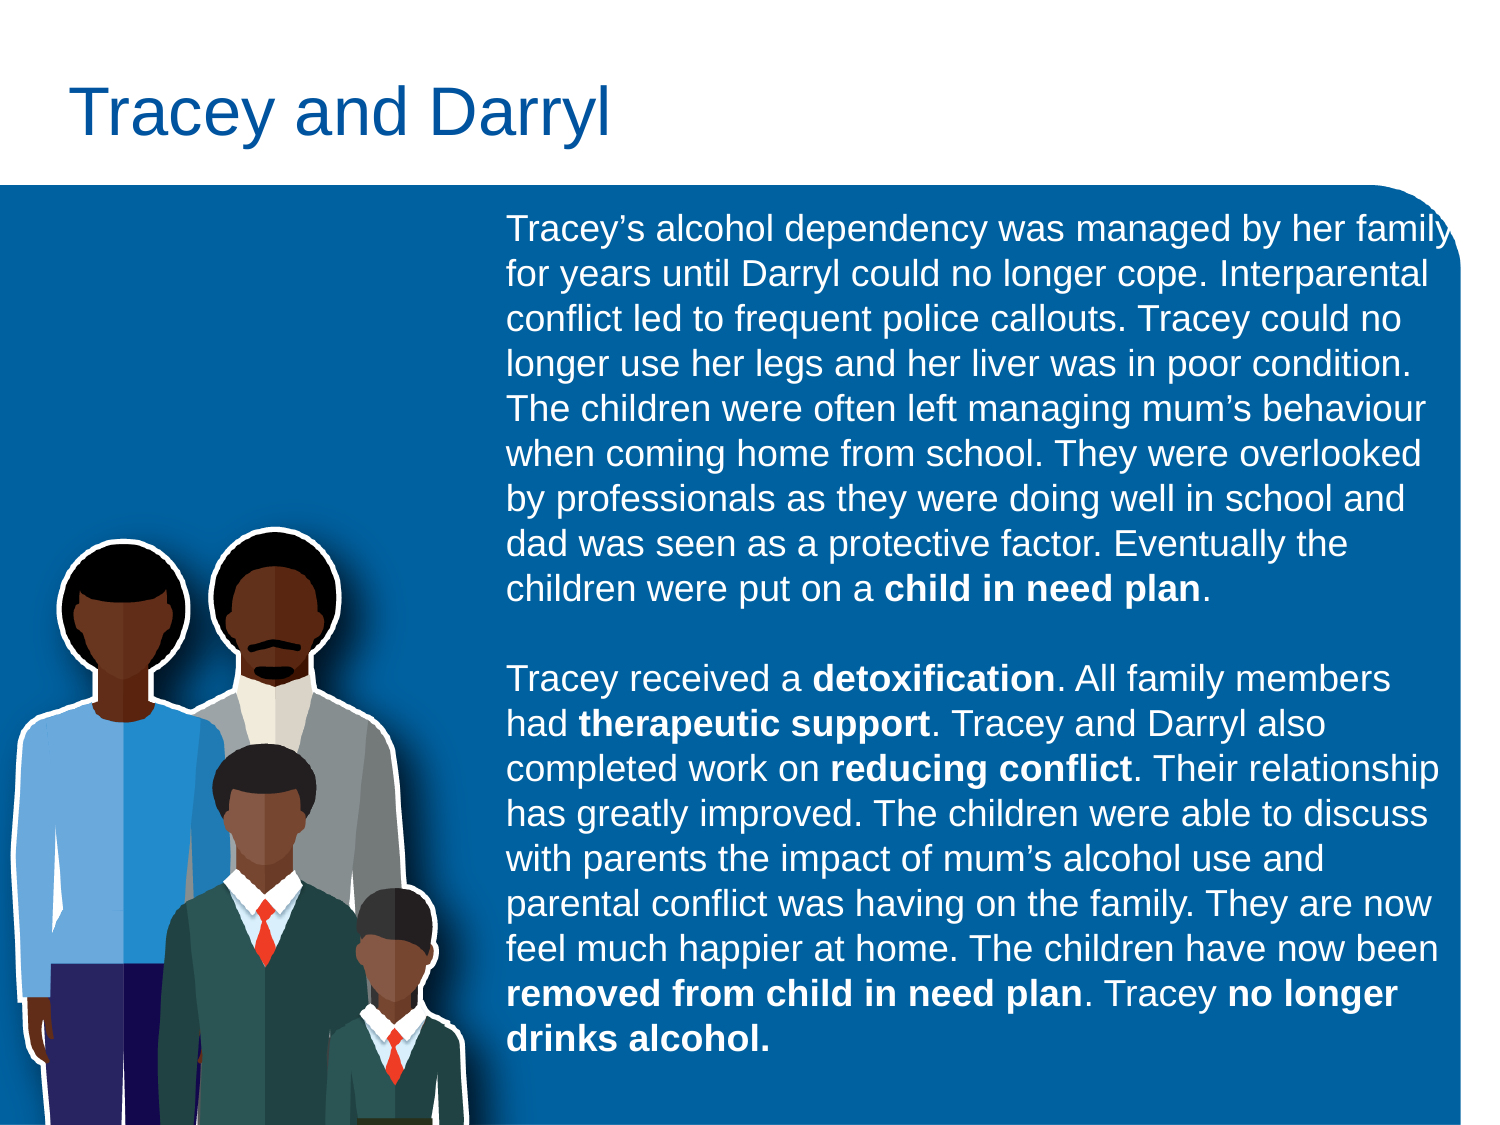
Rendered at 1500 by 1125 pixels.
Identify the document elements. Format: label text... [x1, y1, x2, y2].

picture [0, 0, 1500, 1125]
text_box Tracey’s alcohol dependency was managed by her family for years until Darryl could no longer cope. Interparental conflict led to frequent police callouts. Tracey could no longer use her legs and her liver was in poor condition. The children were often left managing mum’s behaviour when coming home from school. They were overlooked by professionals as they were doing well in school and dad was seen as a protective factor. Eventually the children were put on a child in need plan. Tracey received a detoxification. All family members had therapeutic support. Tracey and Darryl also completed work on reducing conflict. Their relationship has greatly improved. The children were able to discuss with parents the impact of mum’s alcohol use and parental conflict was having on the family. They are now feel much happier at home. The children have now been removed from child in need plan. Tracey no longer drinks alcohol. [491, 197, 1470, 1055]
title Tracey and Darryl [53, 54, 632, 173]
